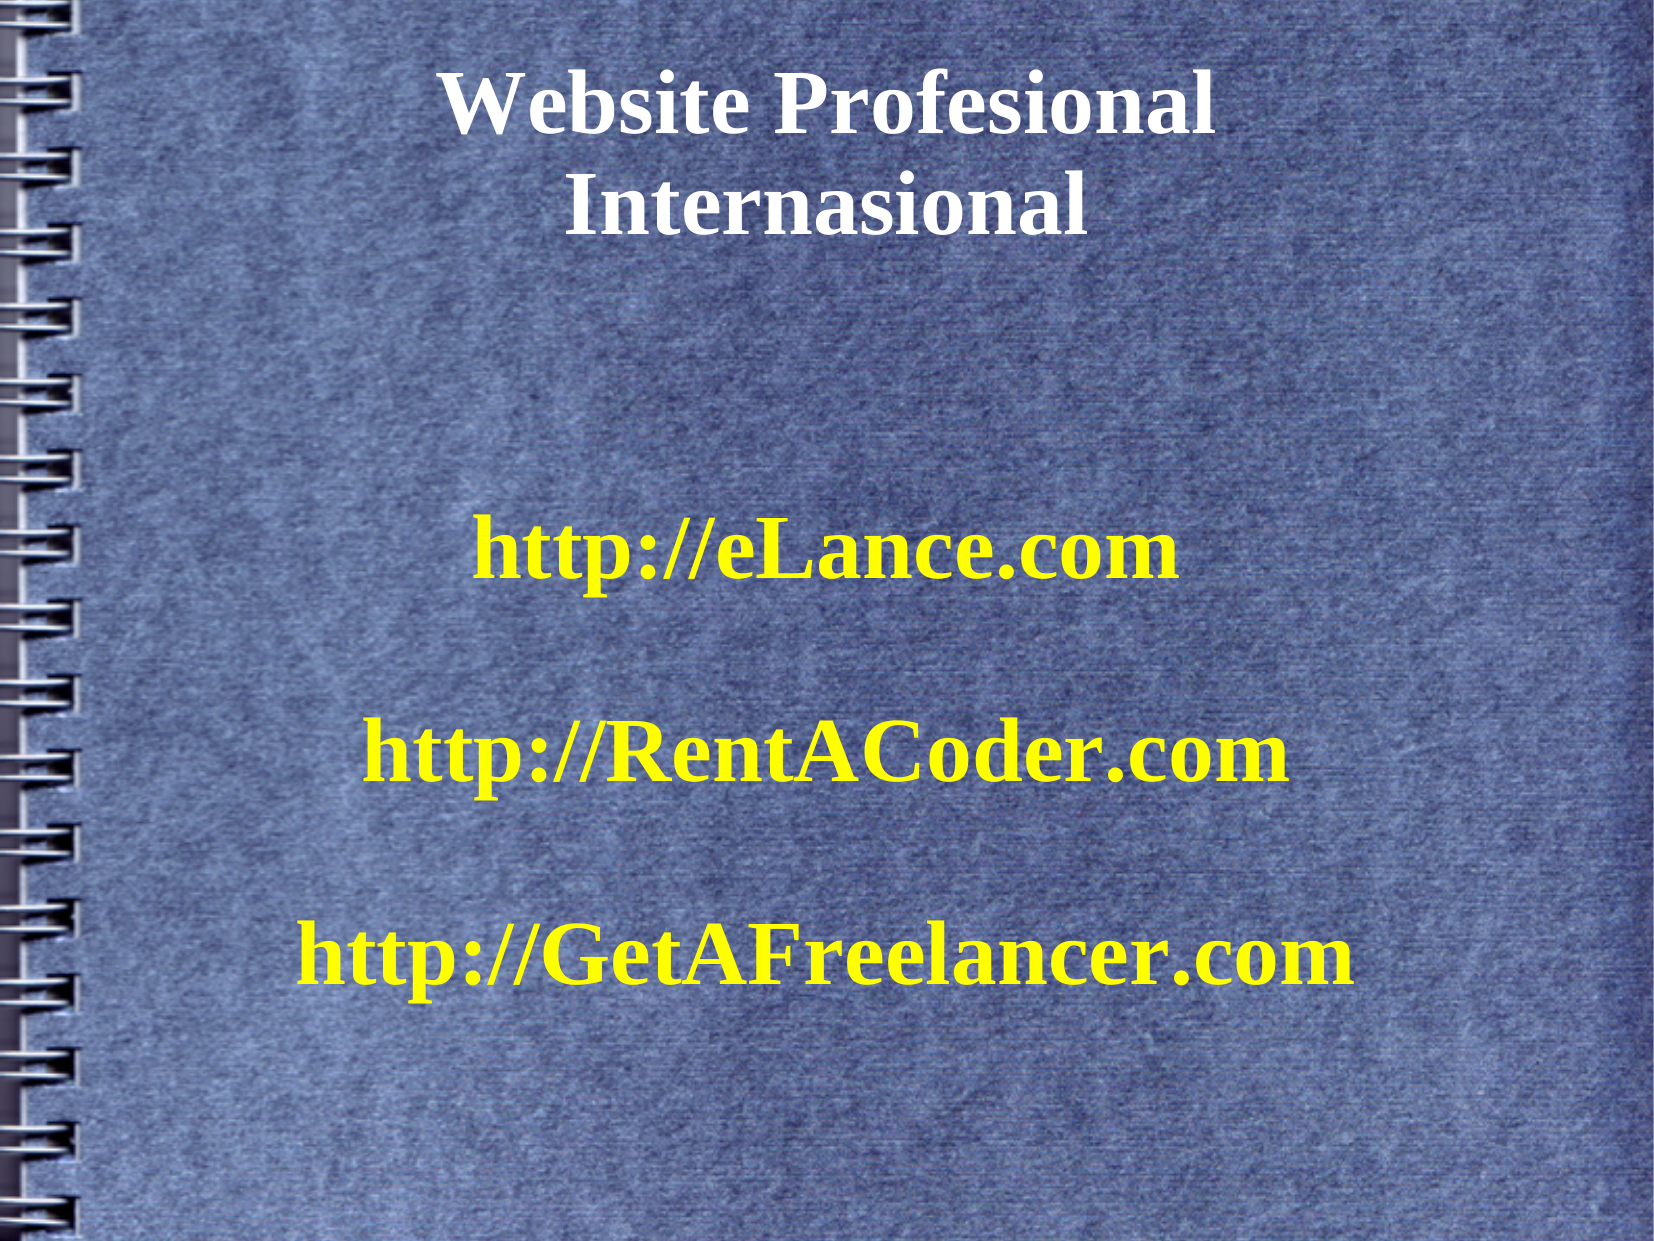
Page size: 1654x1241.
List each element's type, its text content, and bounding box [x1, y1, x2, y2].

picture [0, 0, 1654, 1241]
title Website Profesional Internasional [82, 51, 1571, 255]
subtitle http://eLance.com http://RentACoder.com http://GetAFreelancer.com [82, 293, 1571, 1106]
